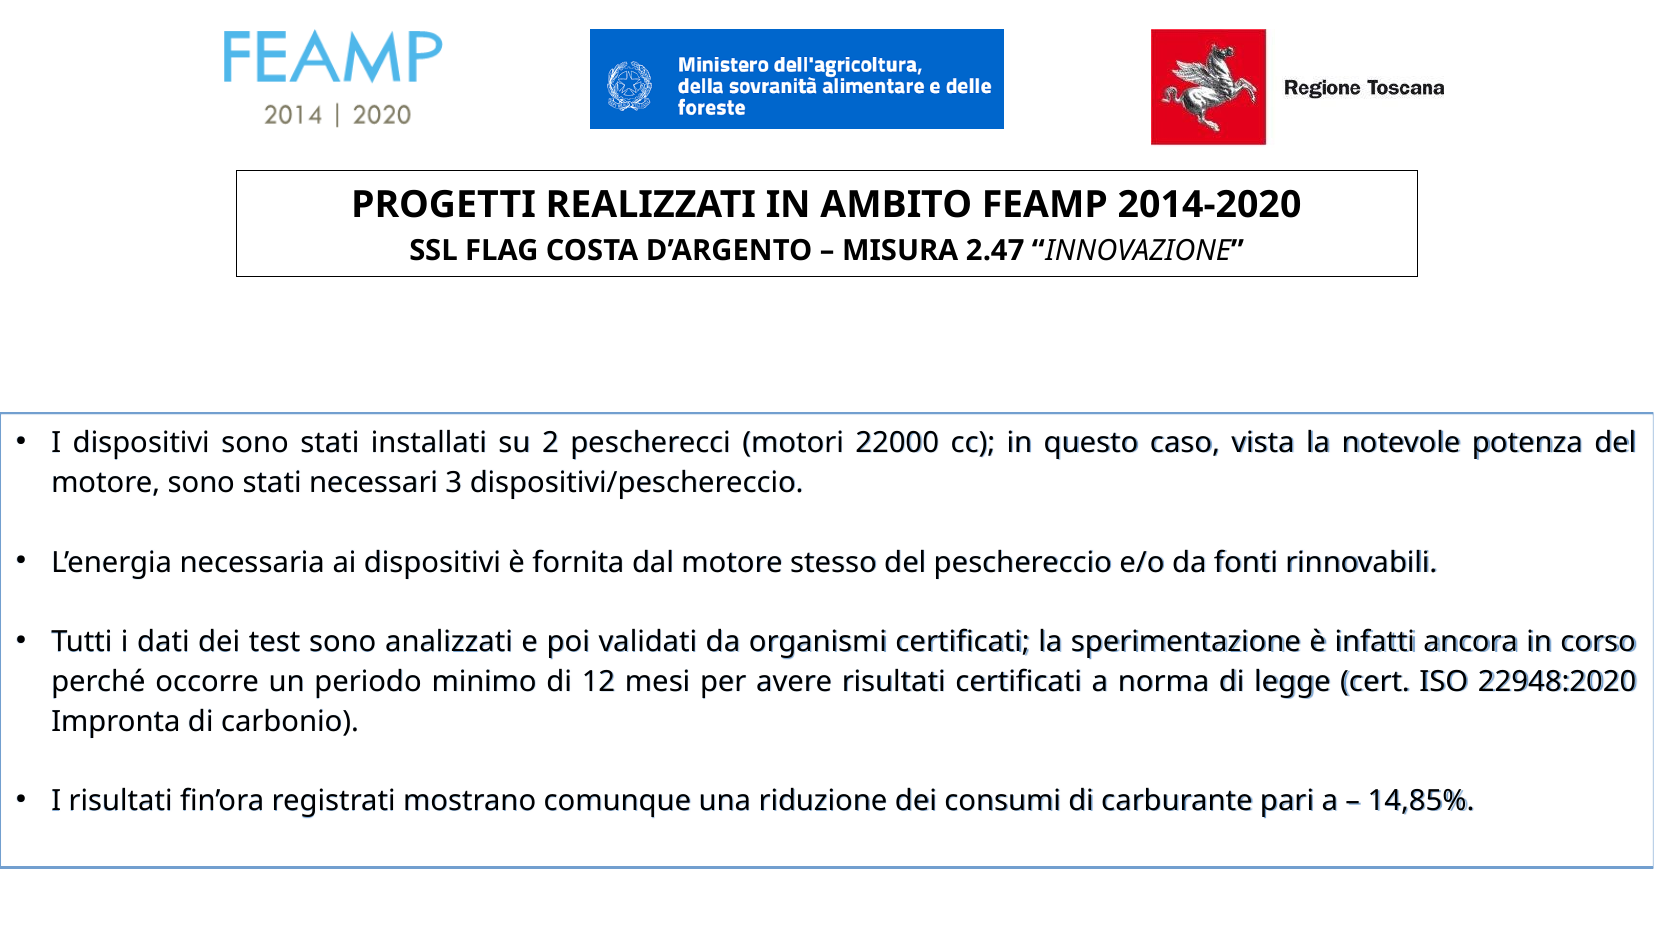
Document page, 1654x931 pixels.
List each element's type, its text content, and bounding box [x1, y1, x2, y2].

text_box PROGETTI REALIZZATI IN AMBITO FEAMP 2014-2020 SSL FLAG COSTA D’ARGENTO – MISURA 2.47 “INNOVAZIONE” [236, 170, 1418, 266]
text_box I dispositivi sono stati installati su 2 pescherecci (motori 22000 cc); in questo caso, vista la notevole potenza del motore, sono stati necessari 3 dispositivi/peschereccio. L’energia necessaria ai dispositivi è fornita dal motore stesso del peschereccio e/o da fonti rinnovabili. Tutti i dati dei test sono analizzati e poi validati da organismi certificati; la sperimentazione è infatti ancora in corso perché occorre un periodo minimo di 12 mesi per avere risultati certificati a norma di legge (cert. ISO 22948:2020 Impronta di carbonio). I risultati fin’ora registrati mostrano comunque una riduzione dei consumi di carburante pari a – 14,85%. [0, 413, 1654, 819]
picture [590, 29, 1004, 129]
picture [224, 29, 443, 128]
picture [1151, 29, 1452, 148]
